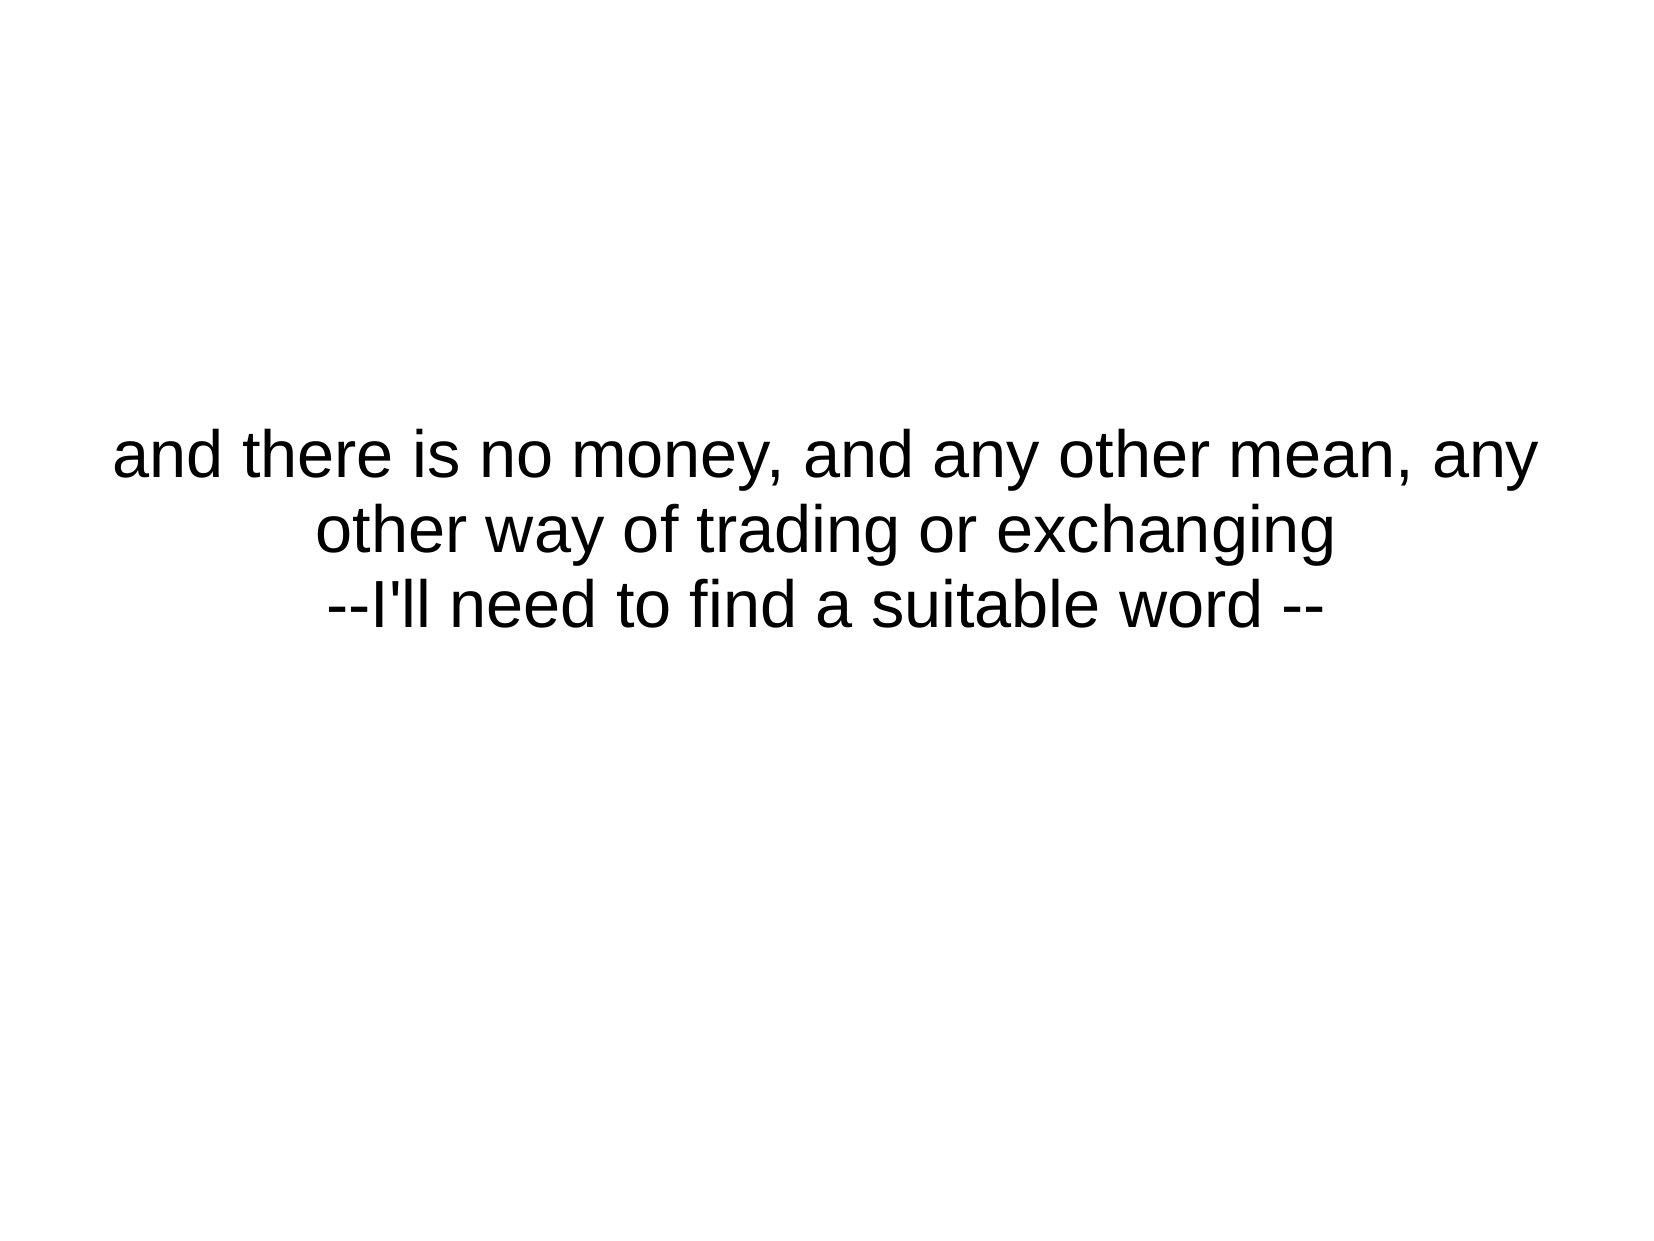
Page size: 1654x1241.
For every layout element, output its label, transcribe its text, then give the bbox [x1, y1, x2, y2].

subtitle and there is no money, and any other mean, any other way of trading or exchanging --I'll need to find a suitable word -- [82, 49, 1571, 1010]
